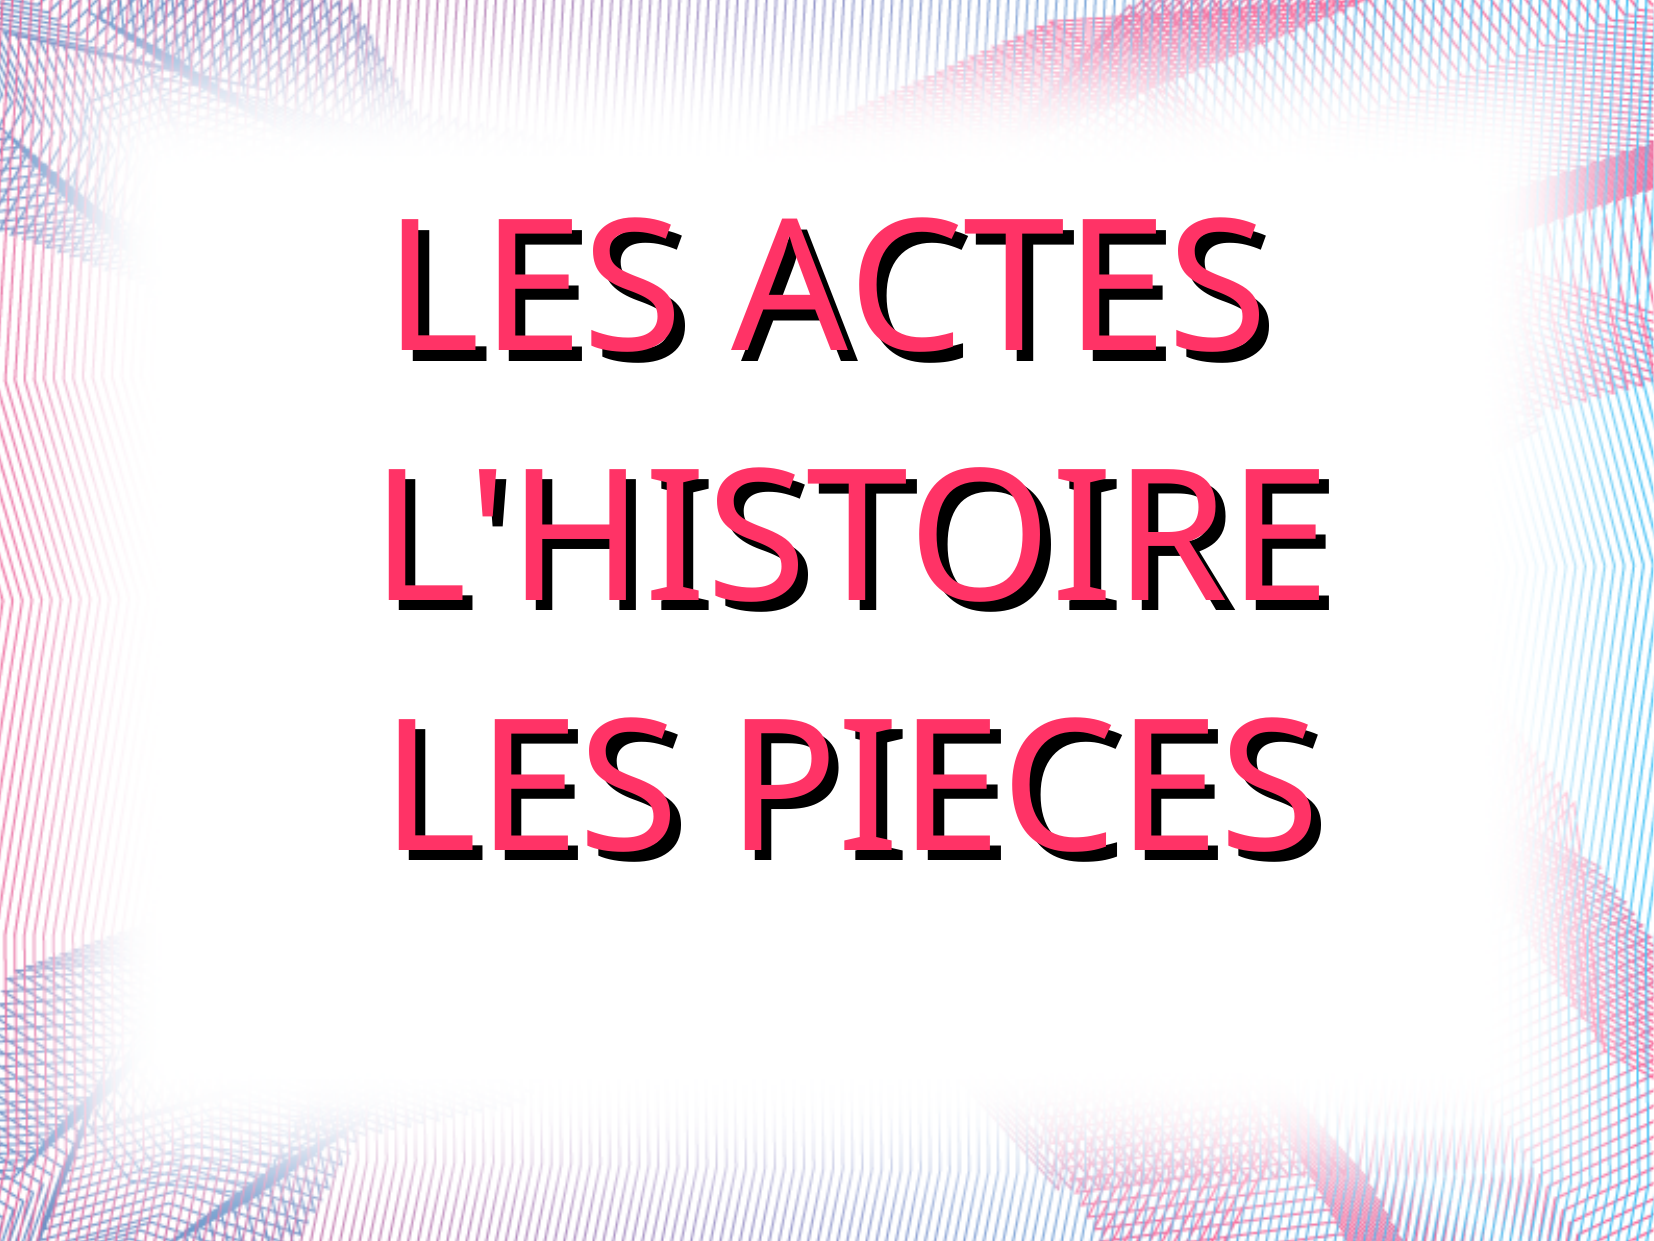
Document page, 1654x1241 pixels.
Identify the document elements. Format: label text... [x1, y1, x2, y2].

subtitle LES ACTES L'HISTOIRE LES PIECES [82, 23, 1571, 1036]
picture [0, 0, 1654, 1241]
